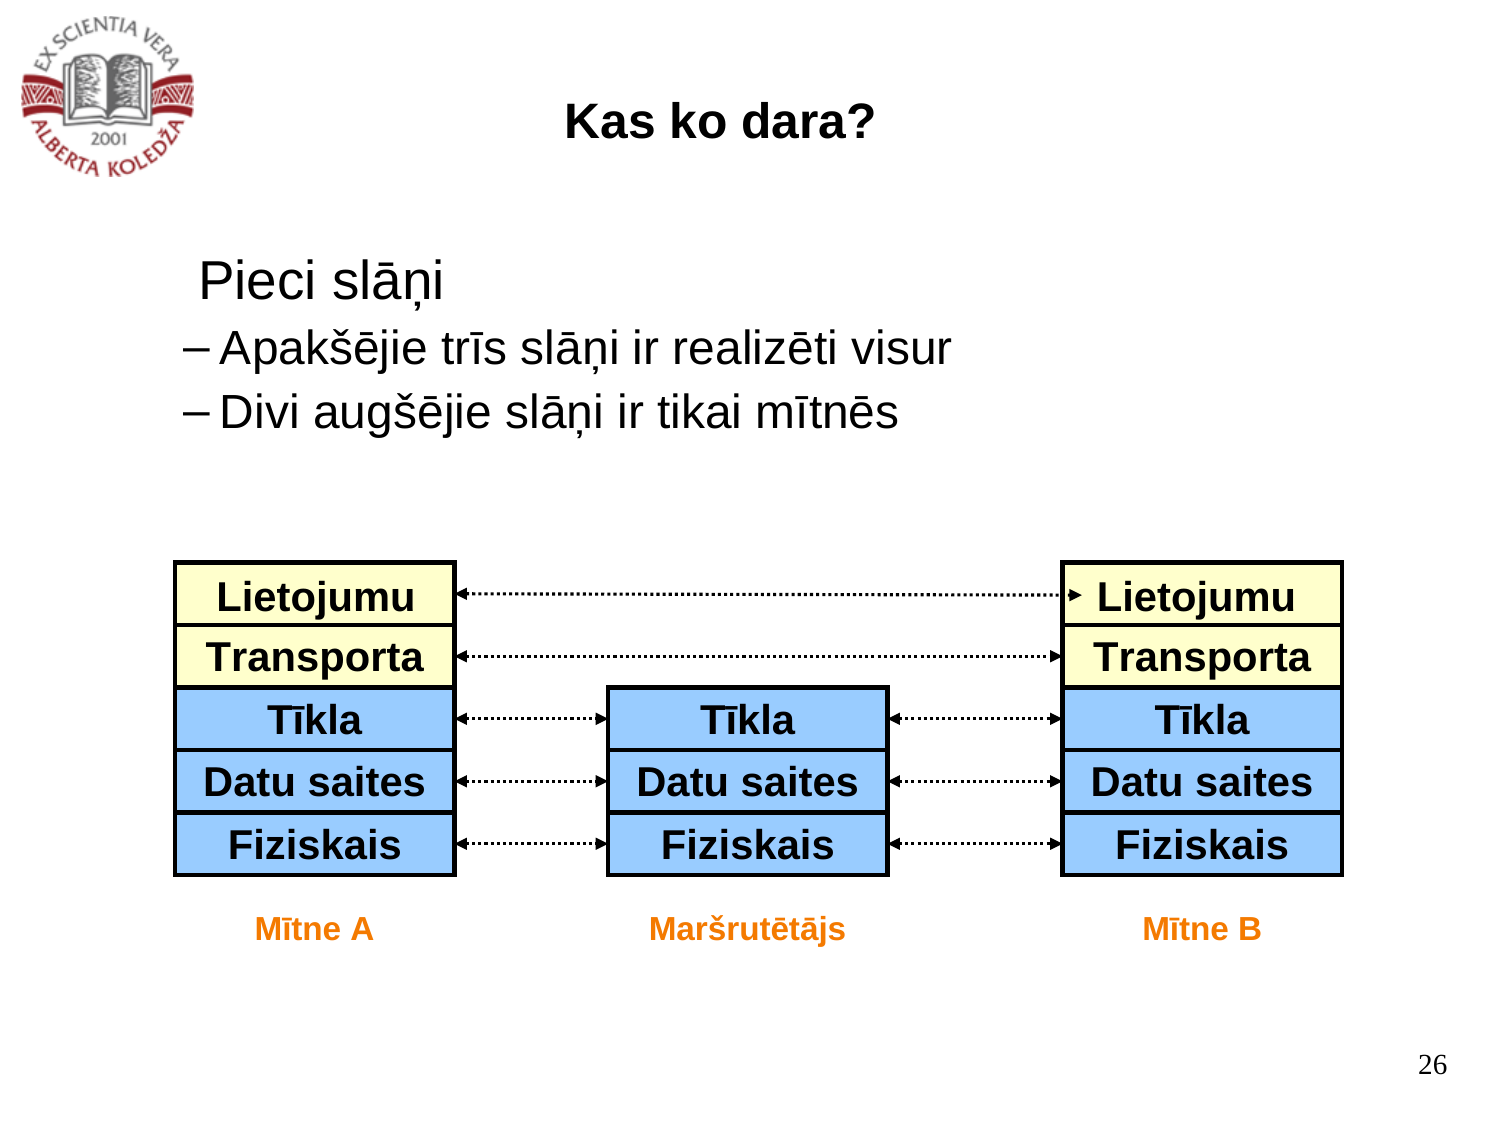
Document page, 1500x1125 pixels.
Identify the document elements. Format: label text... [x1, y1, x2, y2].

text_box Transporta [190, 625, 440, 687]
text_box [1265, 562, 1342, 875]
text_box [608, 687, 685, 875]
text_box [174, 562, 252, 875]
text_box Mītne B [1127, 899, 1278, 955]
text_box Tīkla [1139, 684, 1265, 747]
text_box <skaitlis> [1312, 1037, 1463, 1101]
picture [21, 16, 194, 177]
text_box Fiziskais [212, 809, 417, 876]
text_box [811, 687, 888, 875]
text_box Datu saites [621, 747, 875, 812]
text_box Tīkla [252, 684, 378, 747]
text_box Datu saites [188, 747, 442, 812]
text_box [1062, 562, 1139, 875]
text_box Lietojumu [201, 562, 431, 628]
text_box Maršrutētājs [633, 899, 862, 955]
text_box Fiziskais [1100, 809, 1305, 876]
text_box [378, 562, 455, 875]
text_box Lietojumu [1081, 562, 1312, 628]
text_box Tīkla [685, 684, 811, 747]
list Pieci slāņi Apakšējie trīs slāņi ir realizēti visur Divi augšējie slāņi ir tikai mītnēs [112, 237, 1388, 475]
text_box Datu saites [1075, 747, 1329, 812]
text_box Transporta [1078, 625, 1327, 687]
title Kas ko dara? [50, 62, 1374, 175]
text_box Fiziskais [645, 809, 850, 876]
text_box Mītne A [239, 899, 390, 955]
